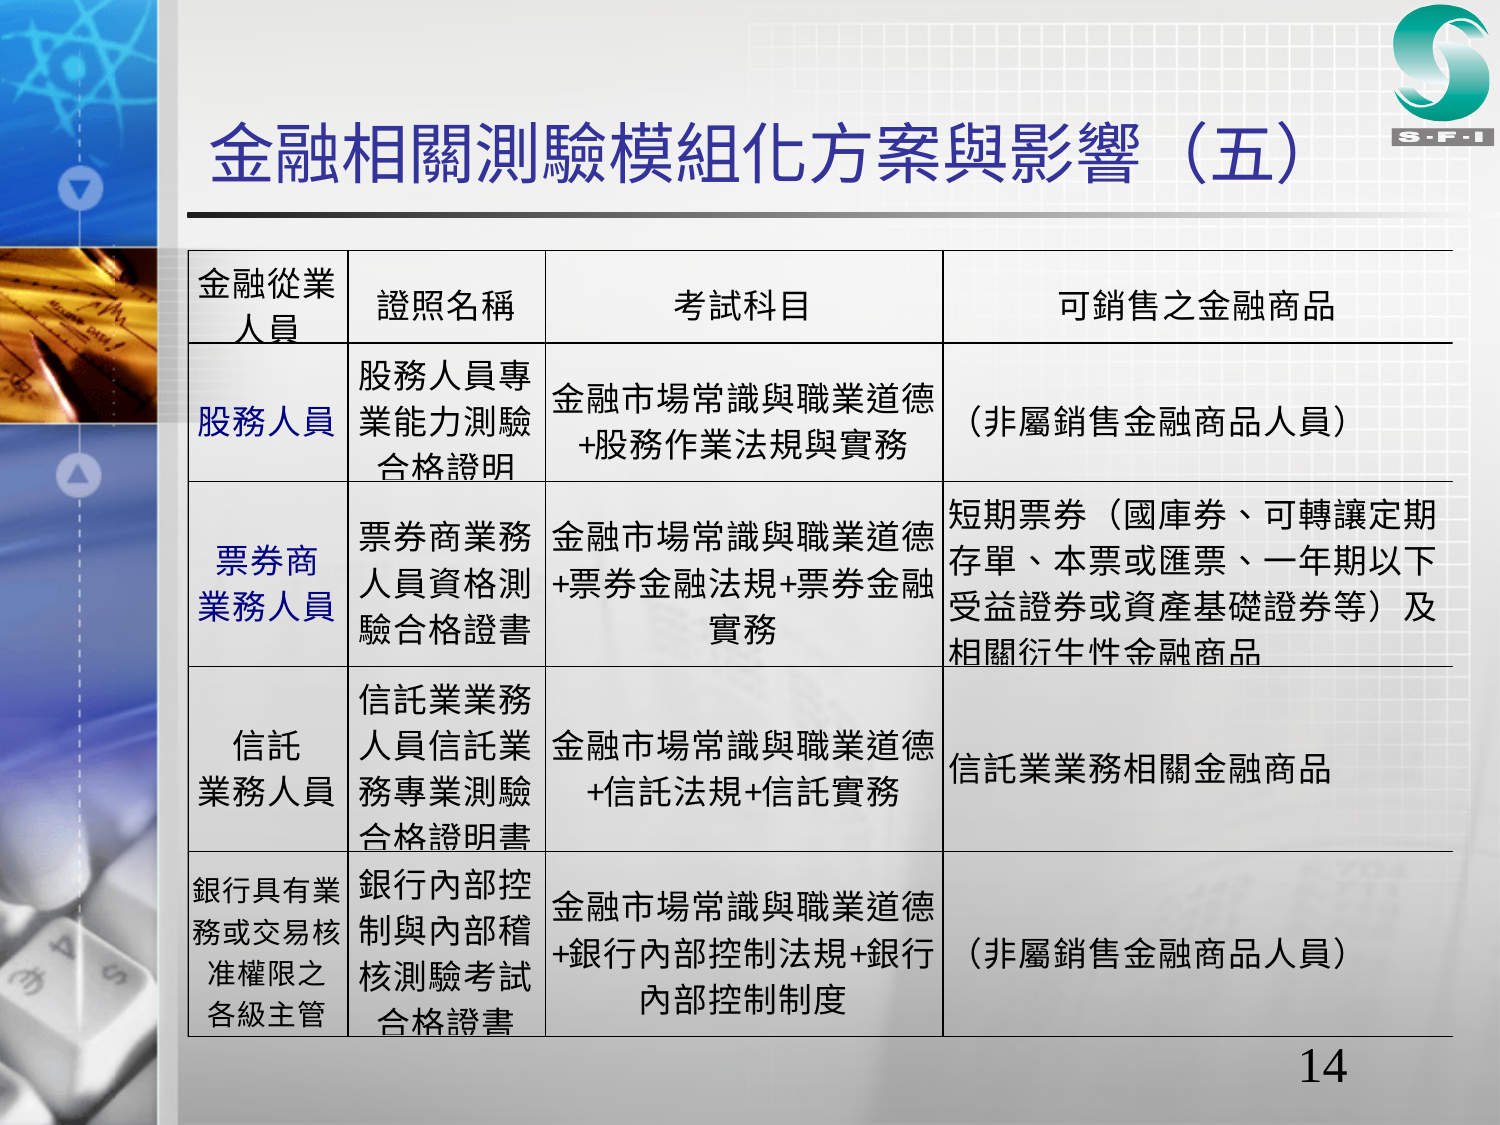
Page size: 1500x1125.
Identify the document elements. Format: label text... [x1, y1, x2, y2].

picture [0, 0, 1500, 1125]
title 金融相關測驗模組化方案與影響（五） [188, 101, 1363, 201]
